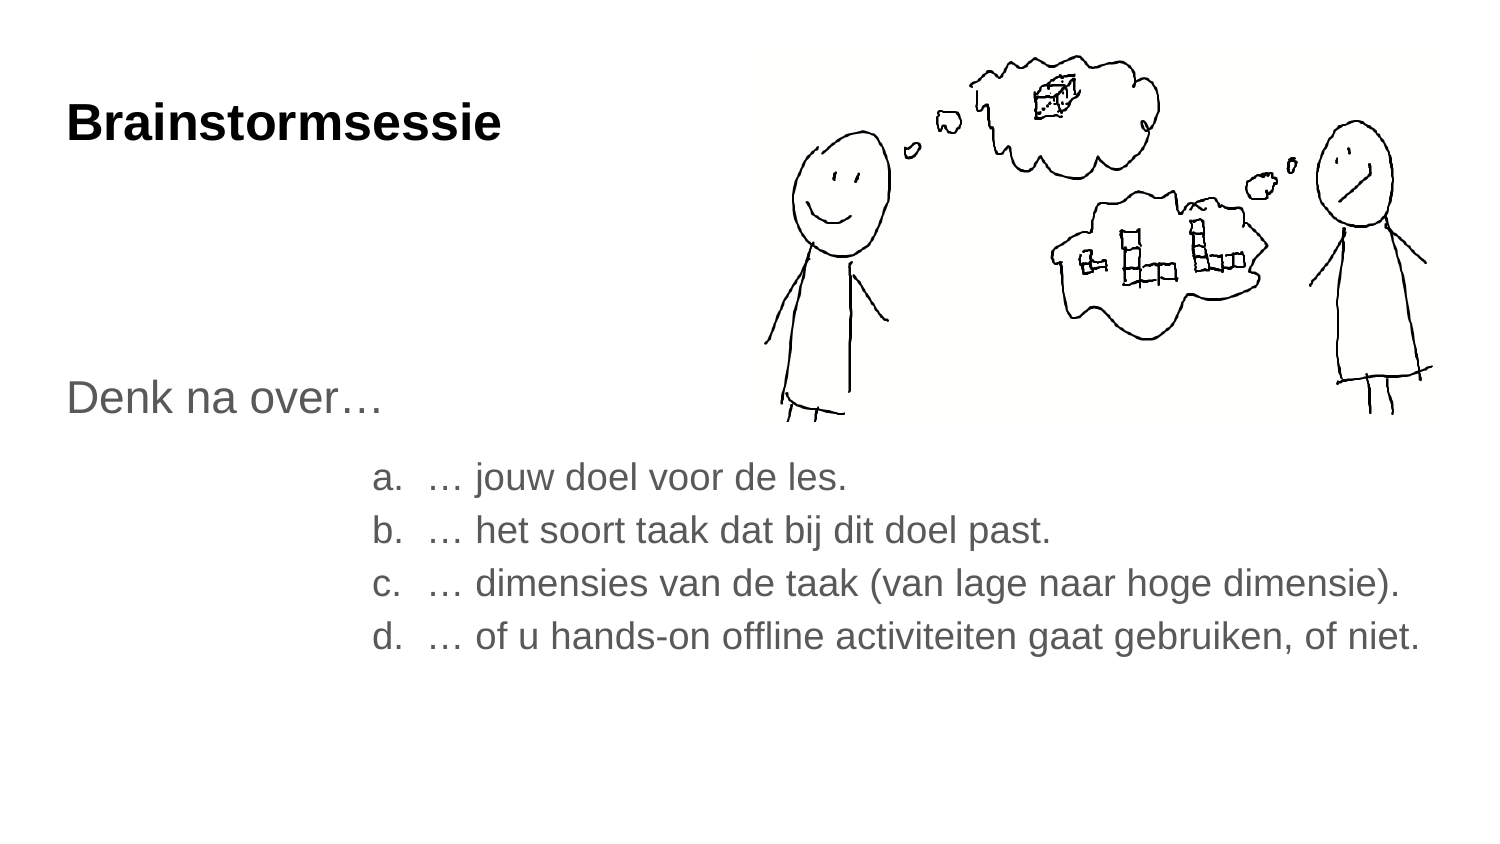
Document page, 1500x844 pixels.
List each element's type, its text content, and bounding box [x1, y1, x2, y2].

picture [750, 43, 1449, 422]
title Brainstormsessie [51, 72, 750, 167]
list Denk na over… … jouw doel voor de les. … het soort taak dat bij dit doel past. … dimensies van de taak (van lage naar hoge dimensie). … of u hands-on offline activiteiten gaat gebruiken, of niet. [51, 344, 1449, 750]
